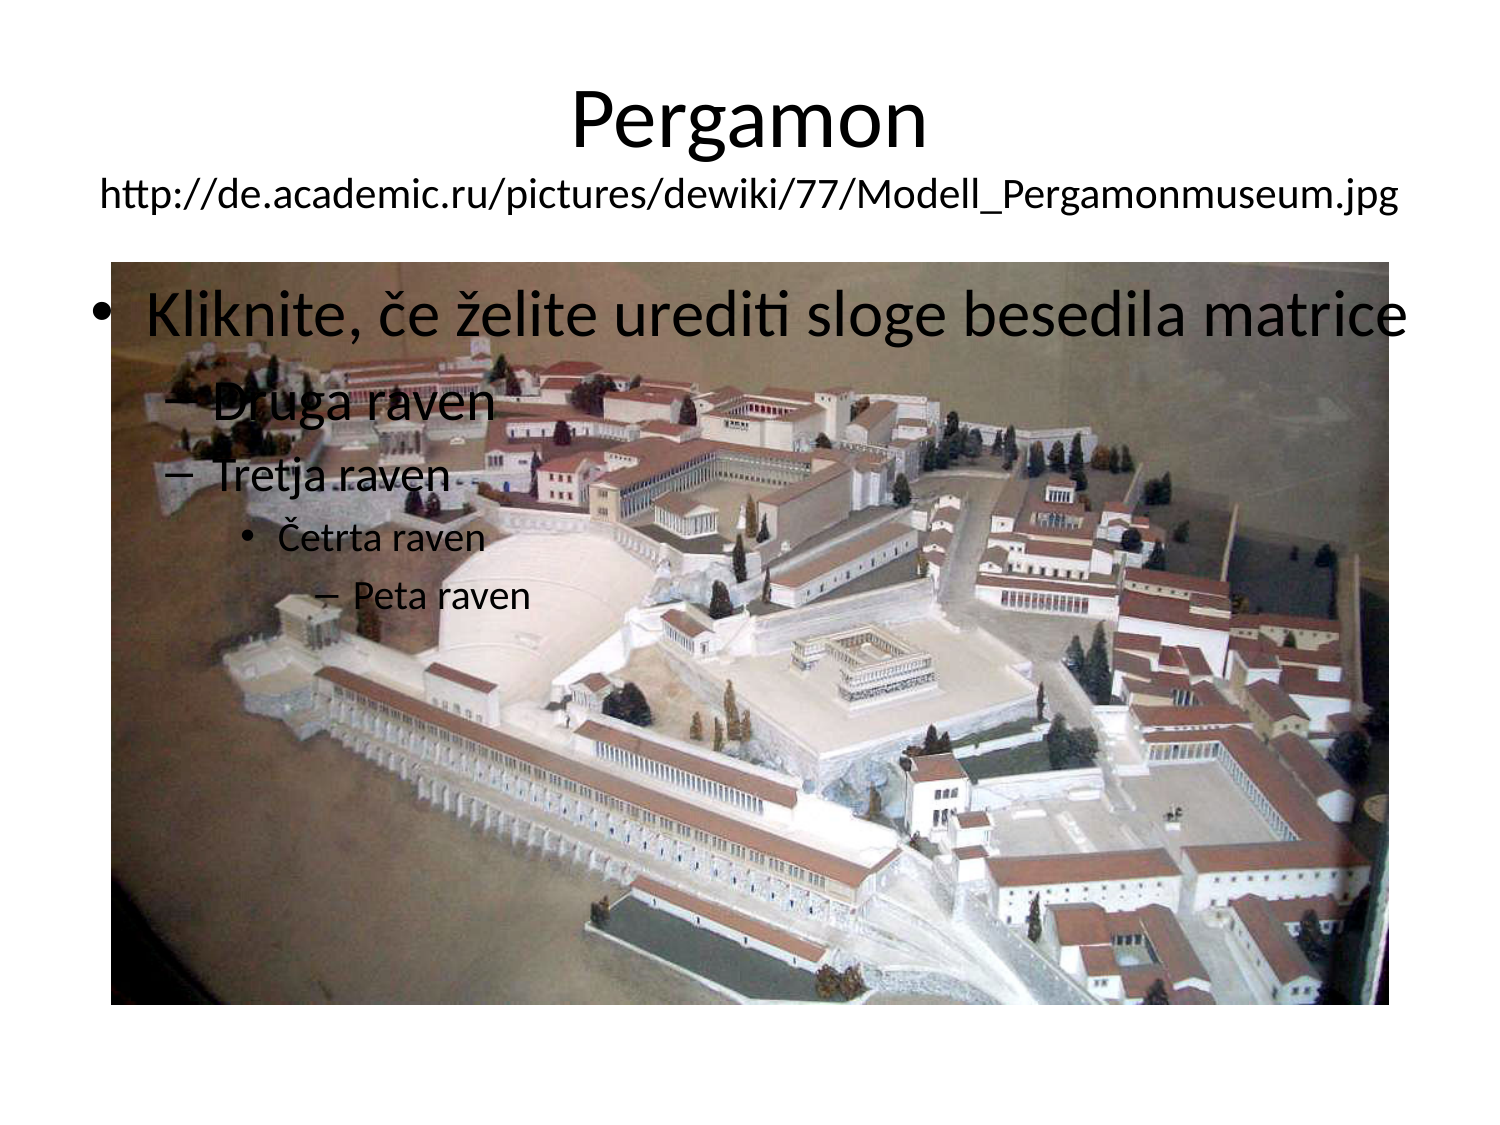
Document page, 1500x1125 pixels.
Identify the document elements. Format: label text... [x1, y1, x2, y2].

title Pergamon http://de.academic.ru/pictures/dewiki/77/Modell_Pergamonmuseum.jpg [75, 45, 1425, 233]
picture [111, 262, 1389, 1005]
